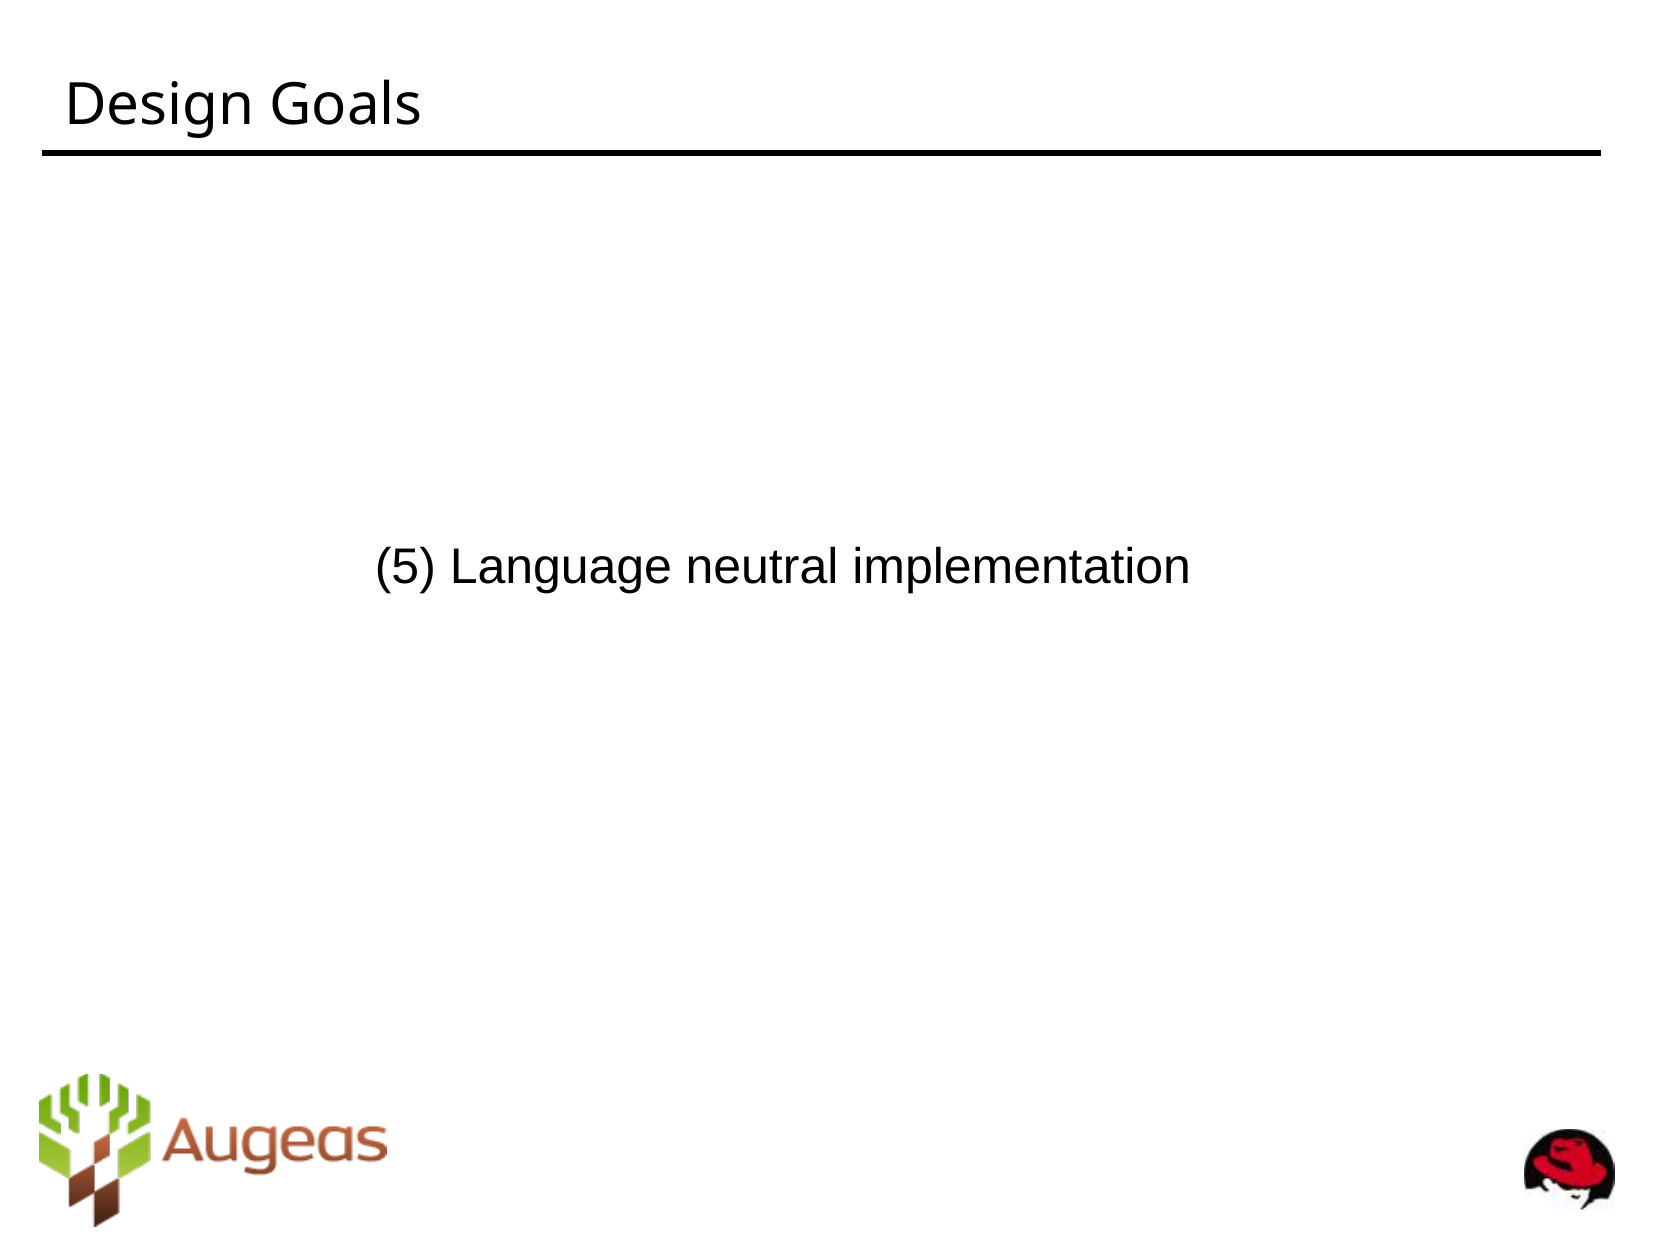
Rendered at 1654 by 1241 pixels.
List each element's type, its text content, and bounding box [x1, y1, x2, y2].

title Design Goals [64, 42, 1496, 161]
list (5) Language neutral implementation [71, 180, 1495, 1089]
picture [1524, 1129, 1615, 1220]
picture [39, 1074, 387, 1227]
